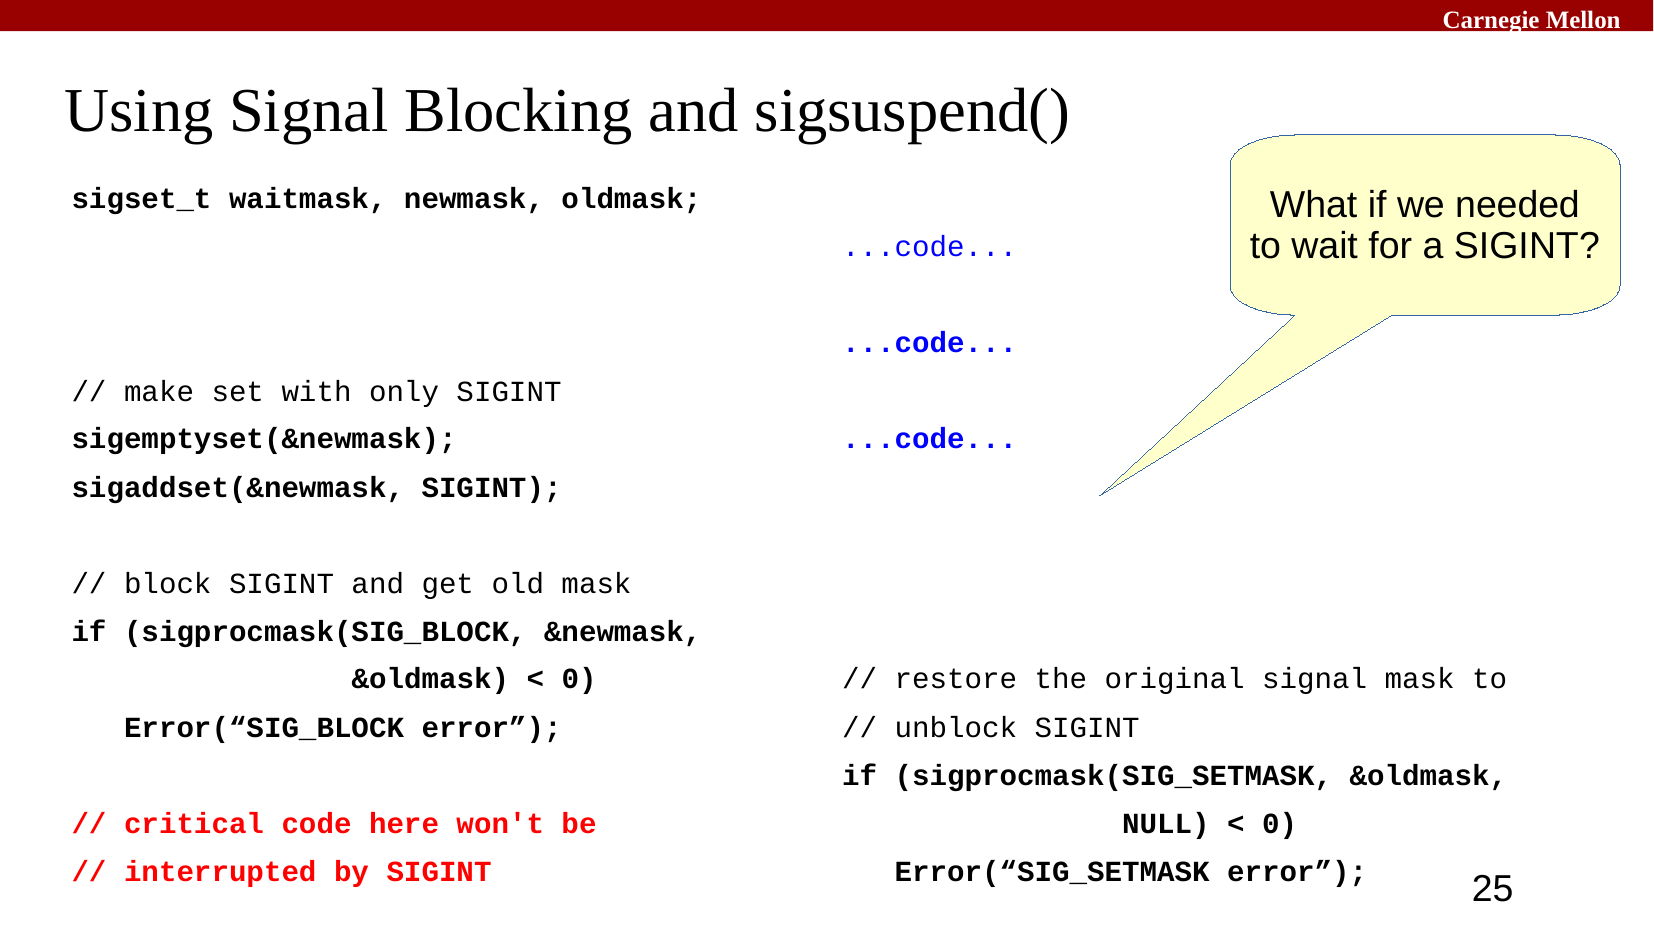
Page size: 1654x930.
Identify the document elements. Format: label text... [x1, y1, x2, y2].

list sigset_t waitmask, newmask, oldmask; // make set with only SIGINT sigemptyset(&newmask); sigaddset(&newmask, SIGINT); // block SIGINT and get old mask if (sigprocmask(SIG_BLOCK, &newmask, &oldmask) < 0) Error(“SIG_BLOCK error”); // critical code here won't be // interrupted by SIGINT [71, 184, 806, 901]
title Using Signal Blocking and sigsuspend() [64, 58, 1576, 163]
text_box What if we needed to wait for a SIGINT? [1099, 134, 1621, 496]
list ...code... ...code... ...code... // restore the original signal mask to // unblock SIGINT if (sigprocmask(SIG_SETMASK, &oldmask, NULL) < 0) Error(“SIG_SETMASK error”); [842, 184, 1576, 901]
